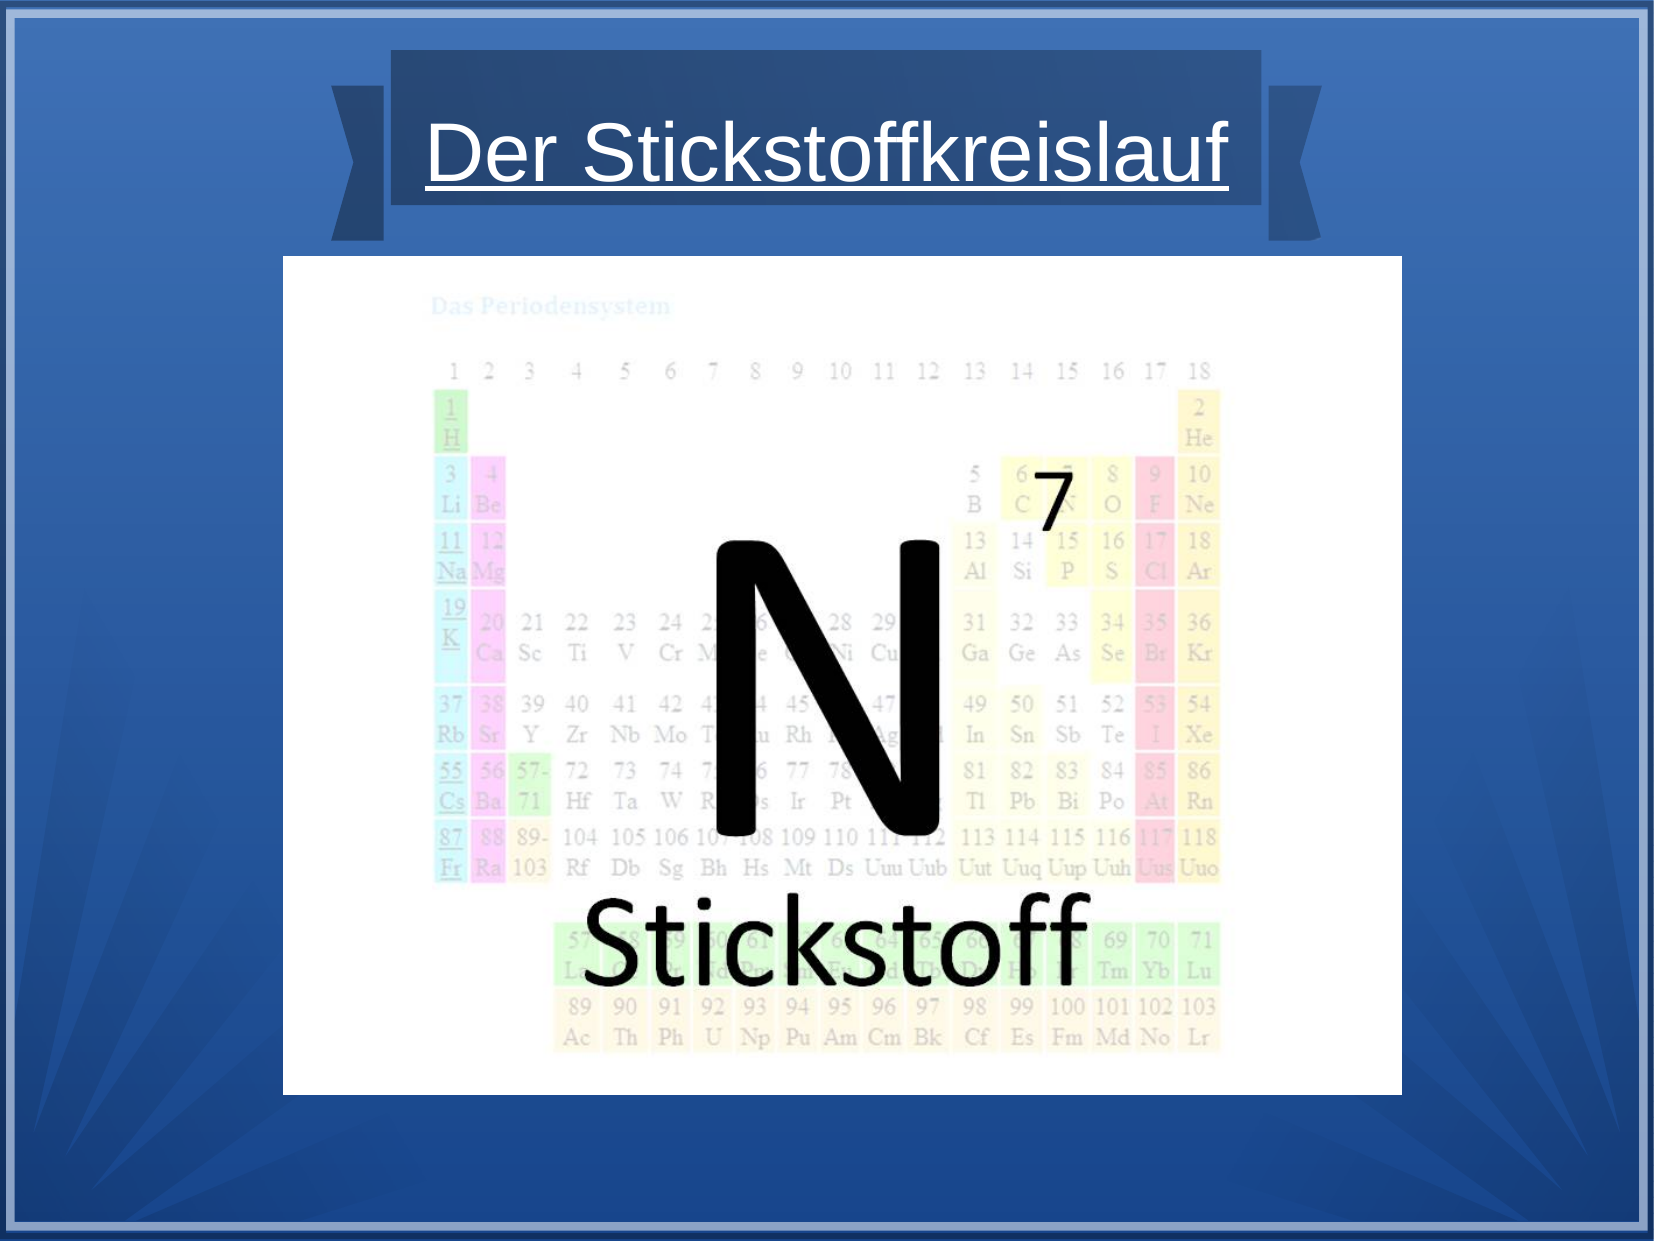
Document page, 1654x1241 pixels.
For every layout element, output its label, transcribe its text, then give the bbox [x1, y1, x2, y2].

picture [283, 256, 1402, 1095]
title Der Stickstoffkreislauf [82, 49, 1571, 257]
